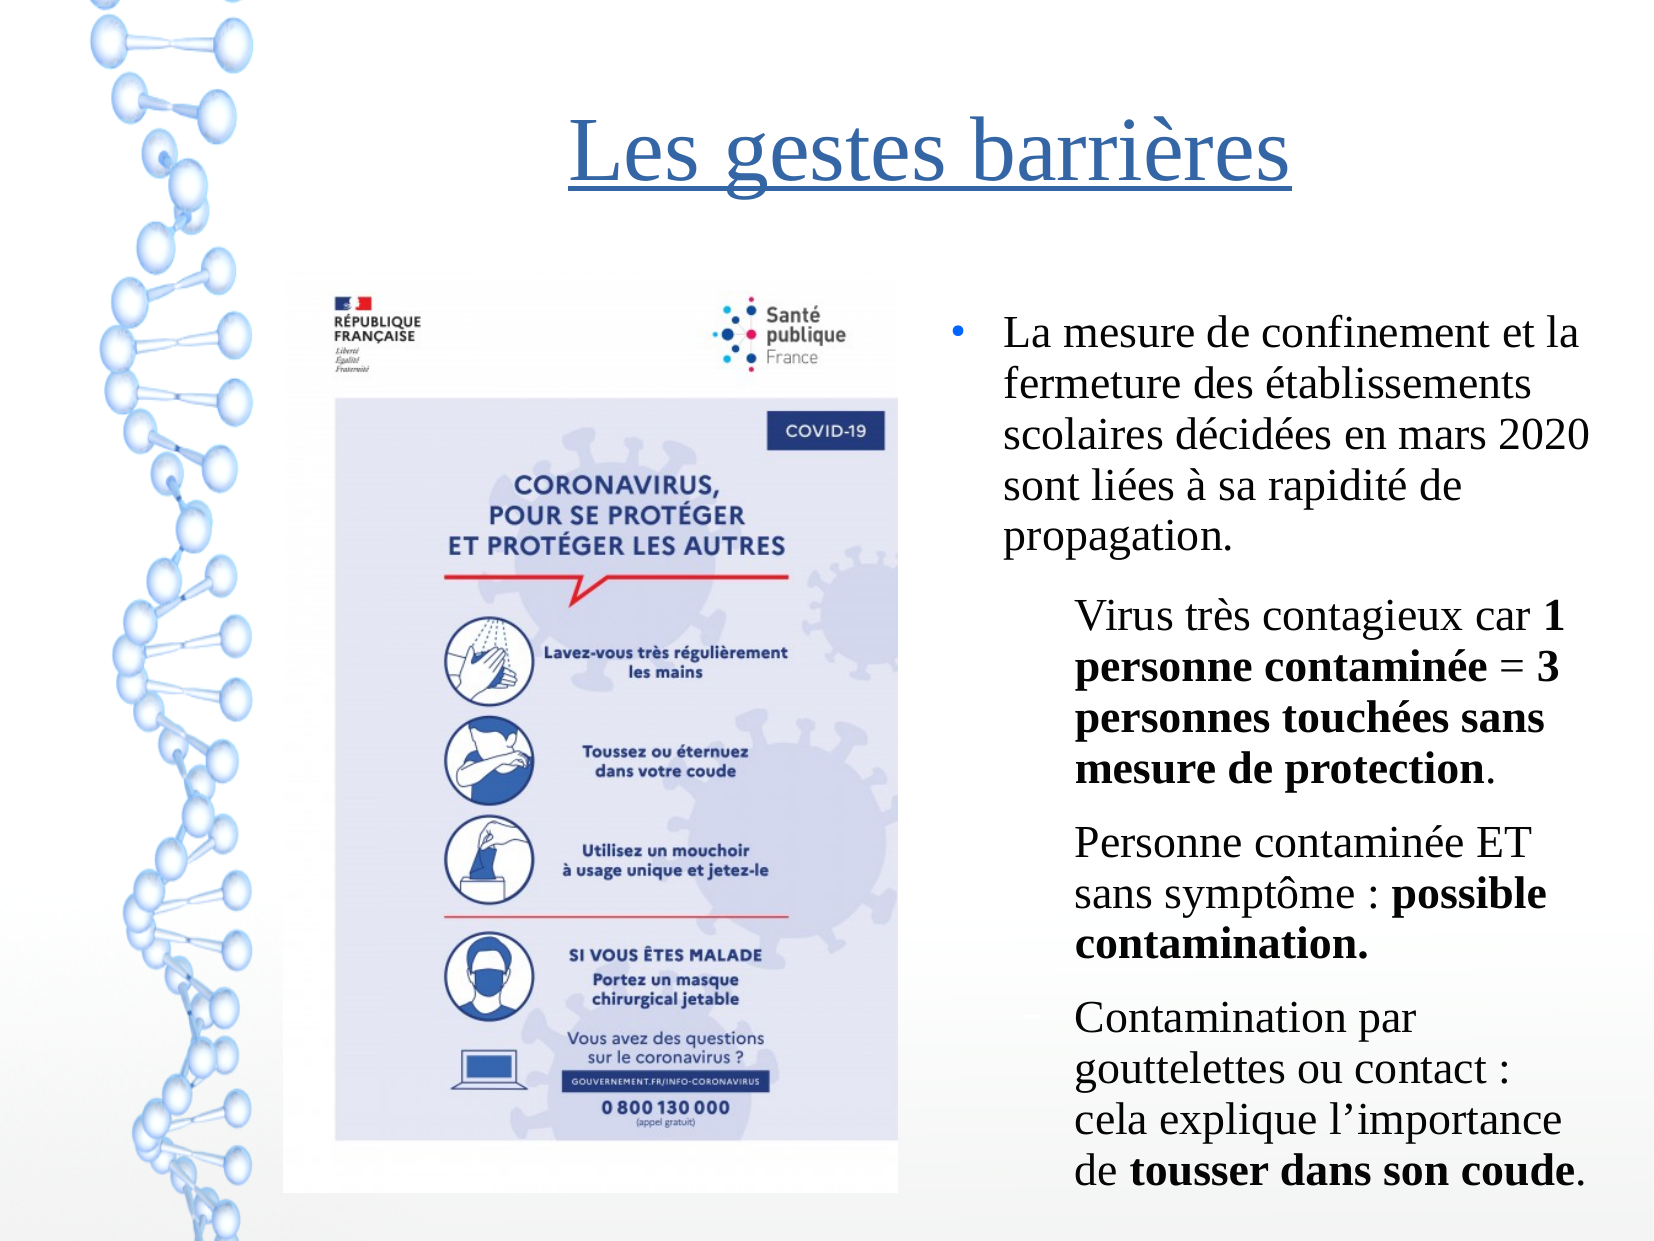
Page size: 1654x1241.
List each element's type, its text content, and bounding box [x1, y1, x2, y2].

title Les gestes barrières [265, 47, 1595, 252]
list La mesure de confinement et la fermeture des établissements scolaires décidées en mars 2020 sont liées à sa rapidité de propagation. Virus très contagieux car 1 personne contaminée = 3 personnes touchées sans mesure de protection. Personne contaminée ET sans symptôme : possible contamination. Contamination par gouttelettes ou contact : cela explique l’importance de tousser dans son coude. => Le respect des gestes barrières a donc toute son importance. [933, 307, 1595, 1193]
picture [0, 0, 1654, 1241]
